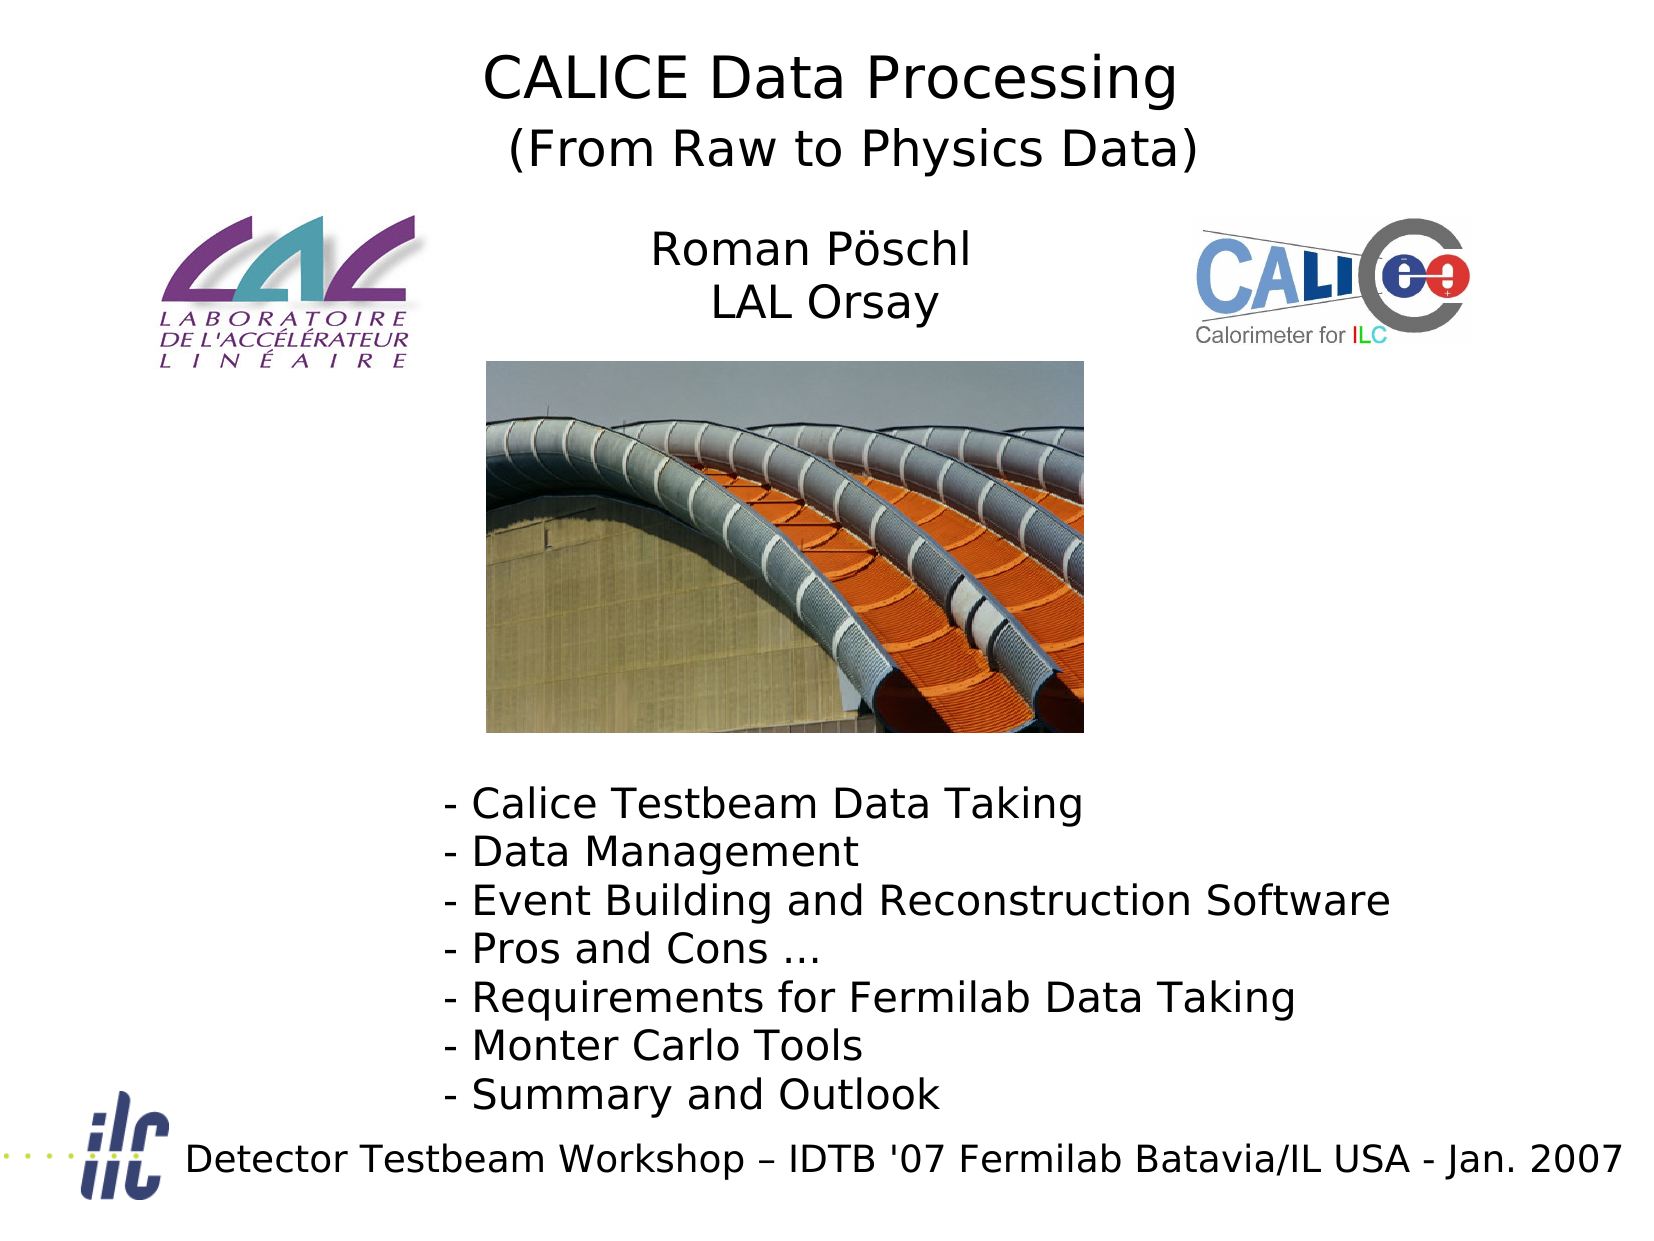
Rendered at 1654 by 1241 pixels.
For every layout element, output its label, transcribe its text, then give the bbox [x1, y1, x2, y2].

text_box - Calice Testbeam Data Taking - Data Management - Event Building and Reconstruction Software - Pros and Cons ... - Requirements for Fermilab Data Taking - Monter Carlo Tools - Summary and Outlook [428, 772, 1405, 1127]
text_box Detector Testbeam Workshop – IDTB '07 Fermilab Batavia/IL USA - Jan. 2007 [169, 1130, 1621, 1196]
picture [153, 209, 433, 373]
picture [486, 361, 1084, 733]
text_box Roman Pöschl LAL Orsay [550, 215, 1066, 361]
picture [4, 1091, 169, 1200]
picture [1192, 213, 1472, 346]
text_box CALICE Data Processing (From Raw to Physics Data) [419, 37, 1351, 190]
